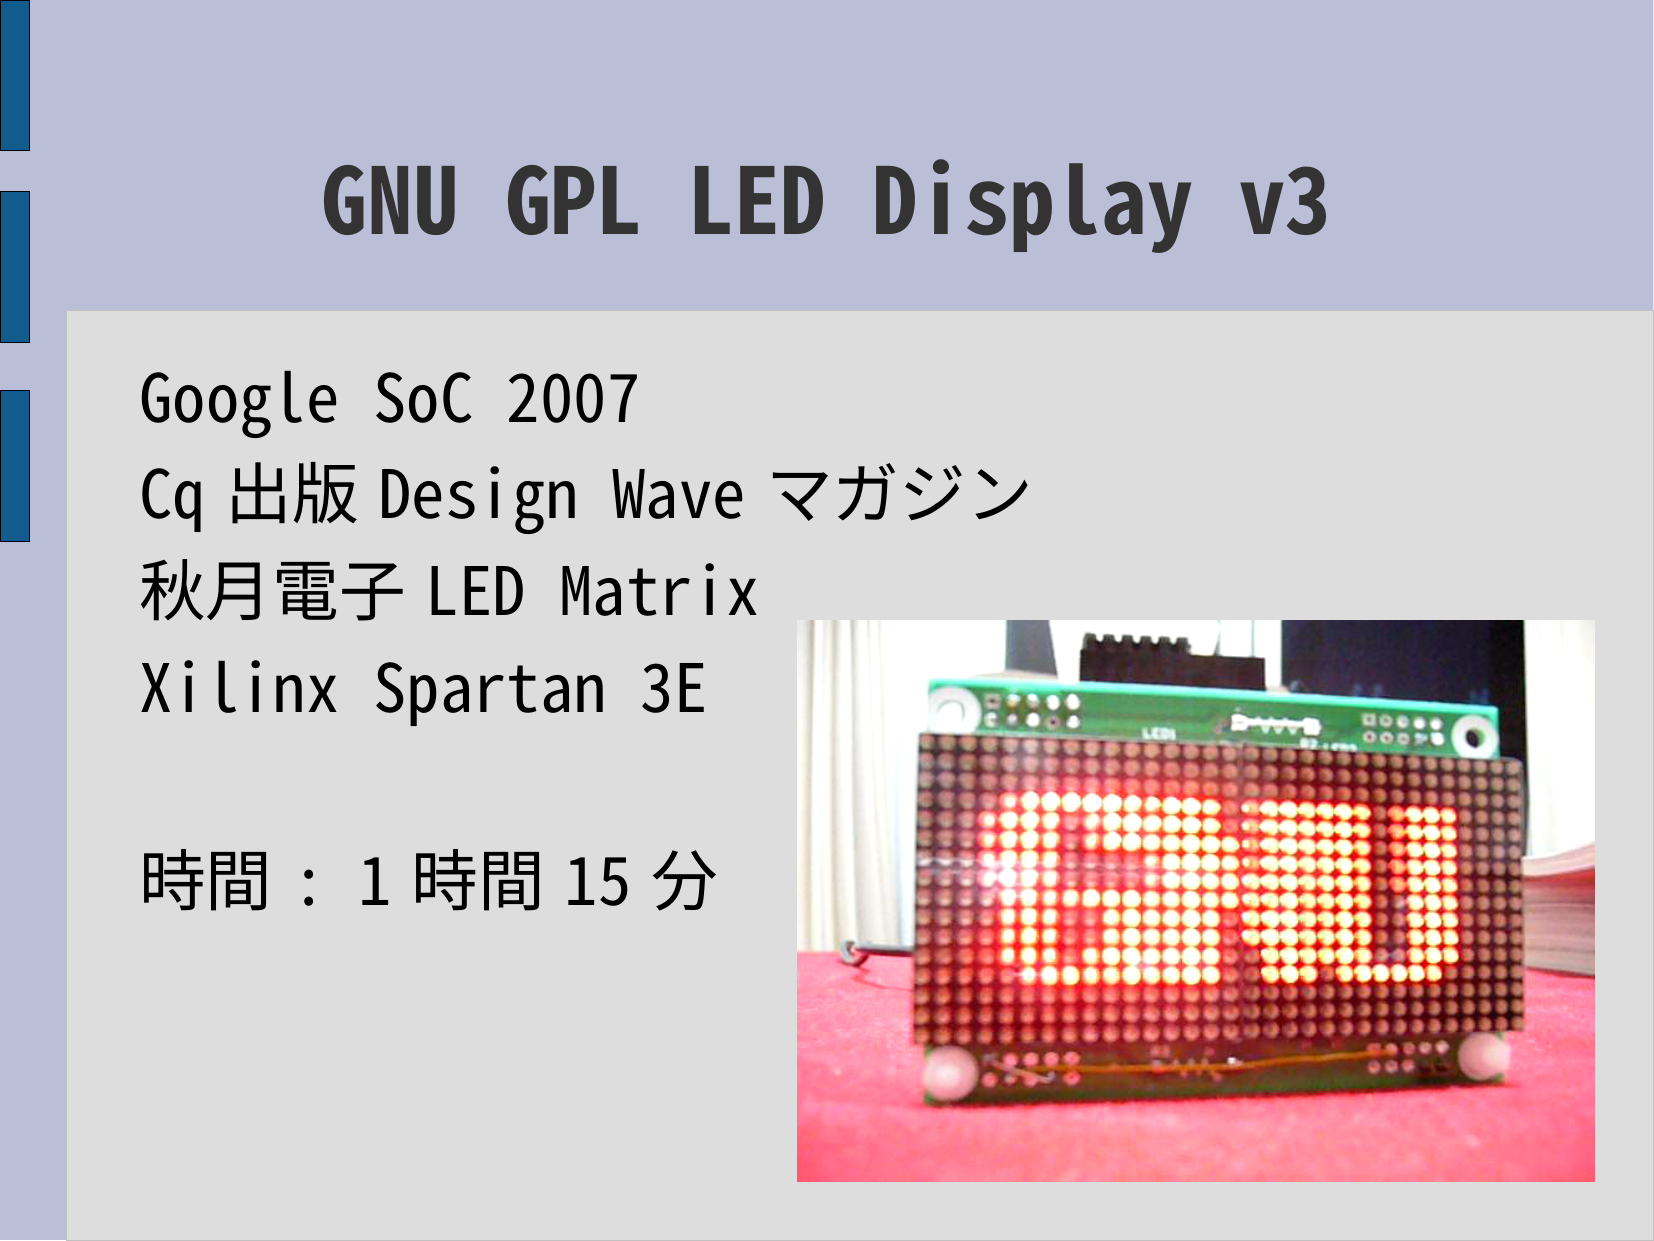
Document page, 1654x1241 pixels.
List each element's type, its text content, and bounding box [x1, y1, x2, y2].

list Google SoC 2007 Cq出版Design Waveマガジン 秋月電子LED Matrix Xilinx Spartan 3E 時間: 1時間15分 [121, 344, 1534, 1127]
title GNU GPL LED Display v3 [121, 91, 1534, 299]
picture [797, 620, 1595, 1182]
